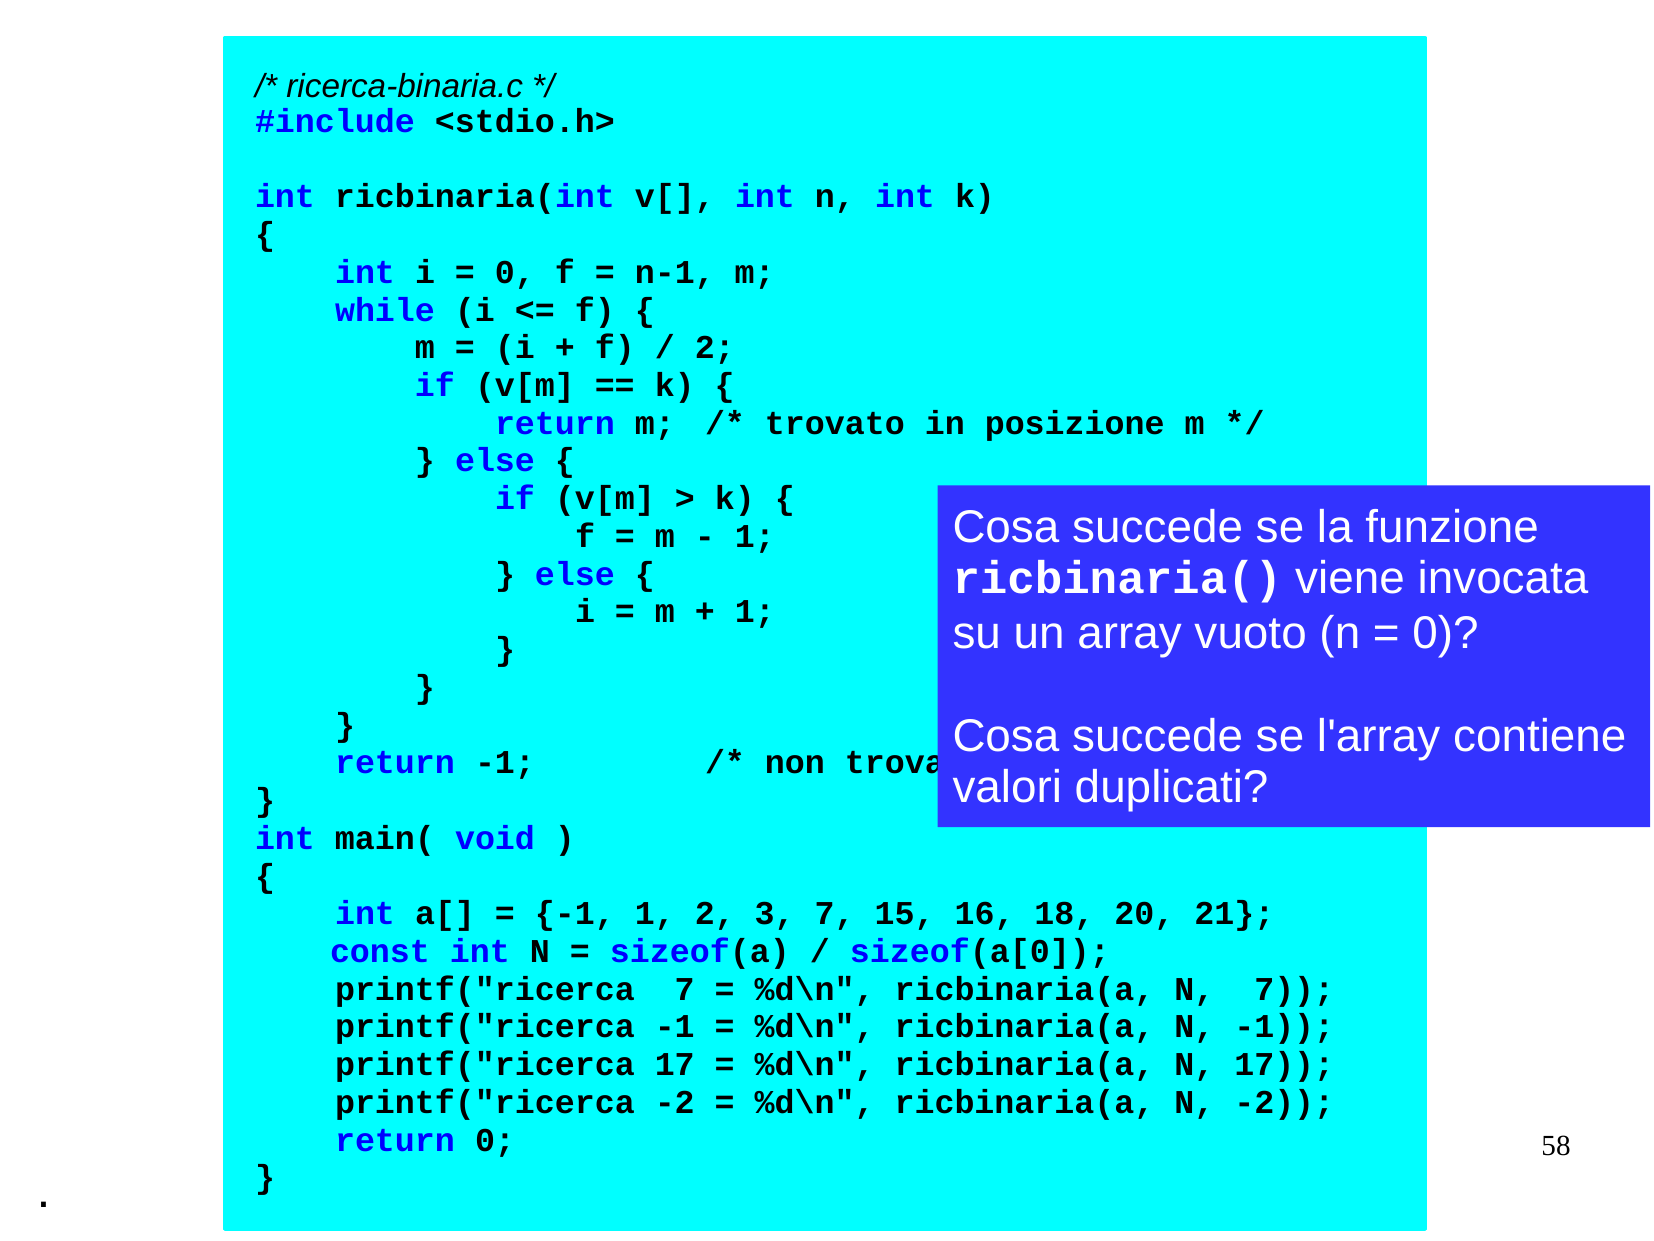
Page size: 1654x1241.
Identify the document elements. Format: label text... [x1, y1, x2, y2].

text_box . [36, 1162, 51, 1219]
text_box /* ricerca-binaria.c */ #include <stdio.h> int ricbinaria(int v[], int n, int k) { int i = 0, f = n-1, m; while (i <= f) { m = (i + f) / 2; if (v[m] == k) { return m; /* trovato in posizione m */ } else { if (v[m] > k) { f = m - 1; } else { i = m + 1; } } } return -1; /* non trovato */ } int main( void ) { int a[] = {-1, 1, 2, 3, 7, 15, 16, 18, 20, 21}; const int N = sizeof(a) / sizeof(a[0]); printf("ricerca 7 = %d\n", ricbinaria(a, N, 7)); printf("ricerca -1 = %d\n", ricbinaria(a, N, -1)); printf("ricerca 17 = %d\n", ricbinaria(a, N, 17)); printf("ricerca -2 = %d\n", ricbinaria(a, N, -2)); return 0; } [225, 37, 1426, 1230]
text_box Cosa succede se la funzione ricbinaria() viene invocata su un array vuoto (n = 0)? Cosa succede se l'array contiene valori duplicati? [937, 485, 1651, 828]
